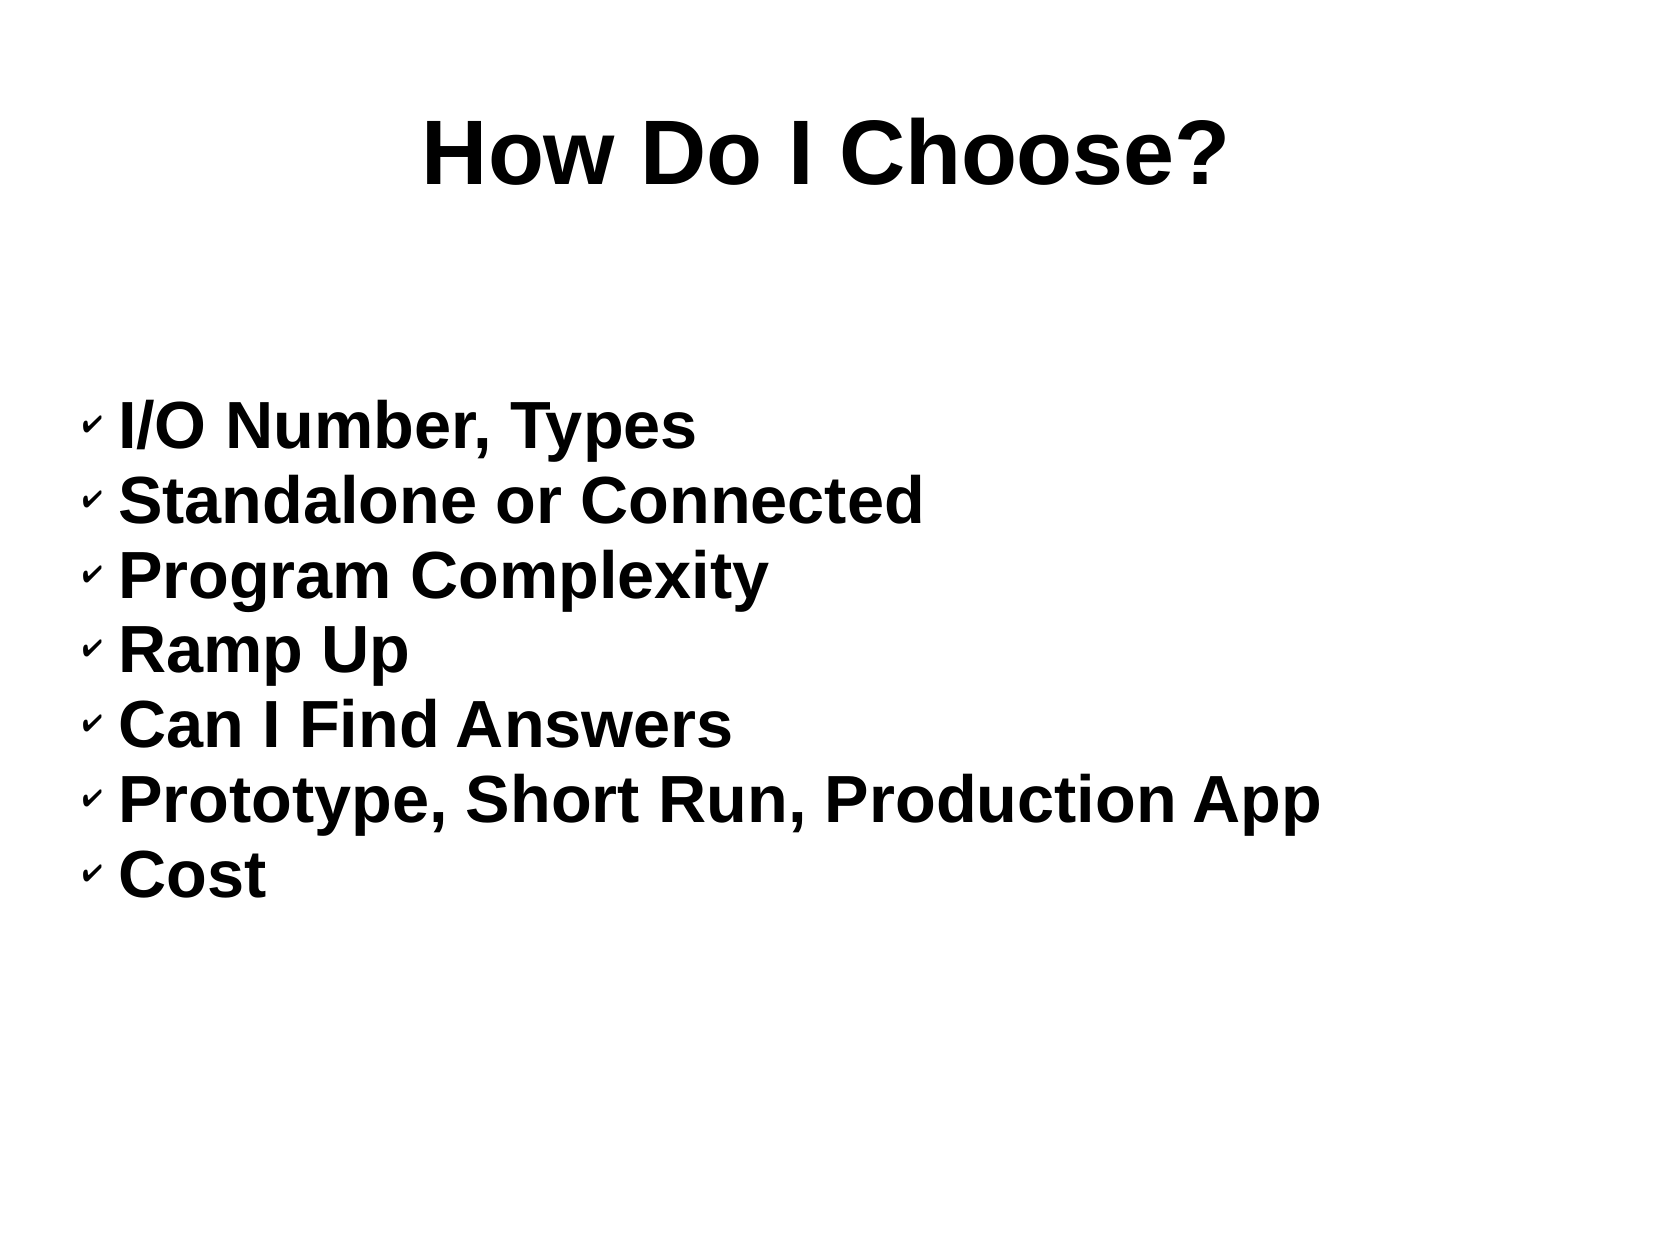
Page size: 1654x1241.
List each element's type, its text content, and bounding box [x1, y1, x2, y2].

title How Do I Choose? [82, 49, 1571, 257]
subtitle I/O Number, Types Standalone or Connected Program Complexity Ramp Up Can I Find Answers Prototype, Short Run, Production App Cost [82, 290, 1571, 1010]
